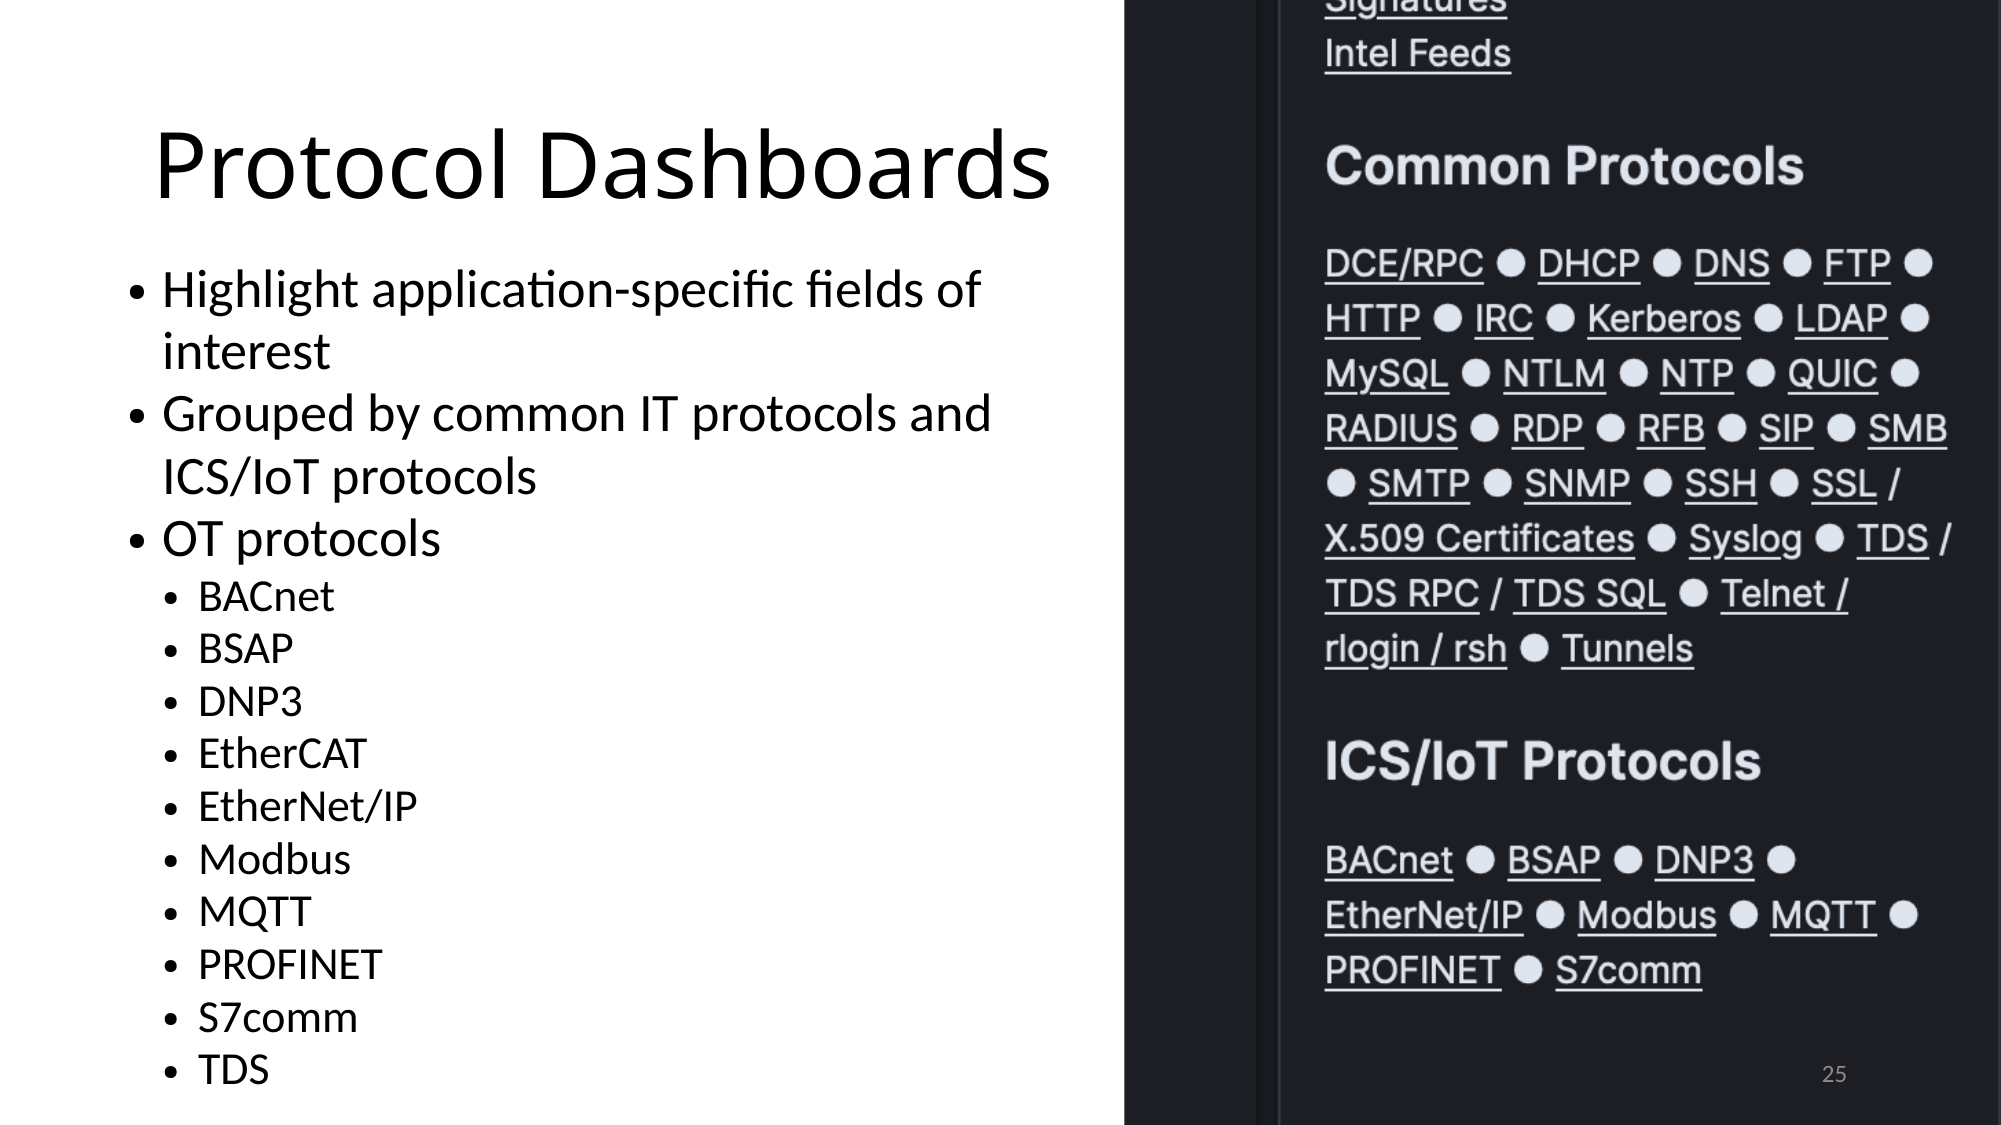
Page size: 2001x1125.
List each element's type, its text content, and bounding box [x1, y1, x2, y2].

slide_number <number> [1412, 1042, 1863, 1103]
picture [1124, 0, 2001, 1125]
title Protocol Dashboards [137, 59, 1863, 278]
text_box Highlight application-specific fields of interest Grouped by common IT protocols and ICS/IoT protocols OT protocols BACnet BSAP DNP3 EtherCAT EtherNet/IP Modbus MQTT PROFINET S7comm TDS [112, 250, 1051, 1104]
